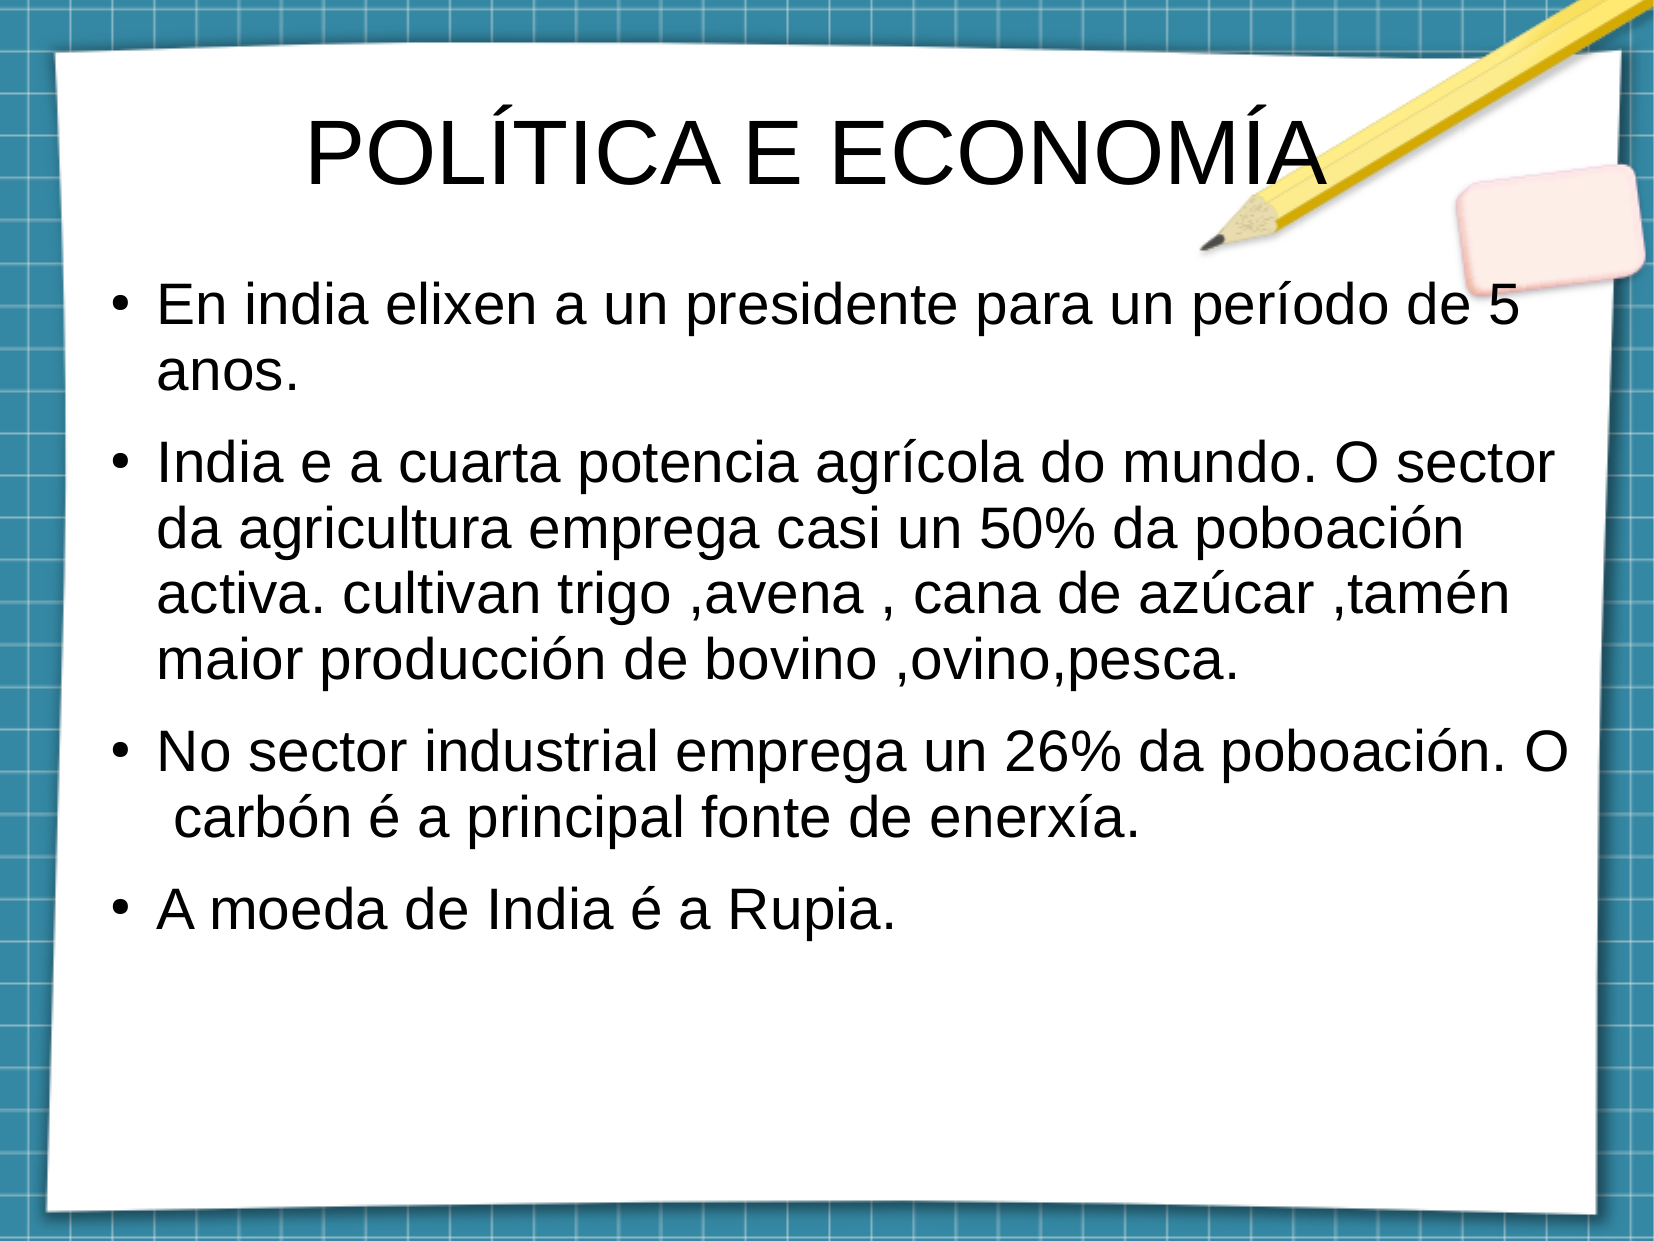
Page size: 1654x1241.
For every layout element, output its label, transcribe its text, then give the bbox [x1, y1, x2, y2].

picture [0, 0, 1654, 1241]
title POLÍTICA E ECONOMÍA [82, 49, 1571, 257]
list En india elixen a un presidente para un período de 5 anos. India e a cuarta potencia agrícola do mundo. O sector da agricultura emprega casi un 50% da poboación activa. cultivan trigo ,avena , cana de azúcar ,tamén maior producción de bovino ,ovino,pesca. No sector industrial emprega un 26% da poboación. O carbón é a principal fonte de enerxía. A moeda de India é a Rupia. [94, 271, 1583, 991]
